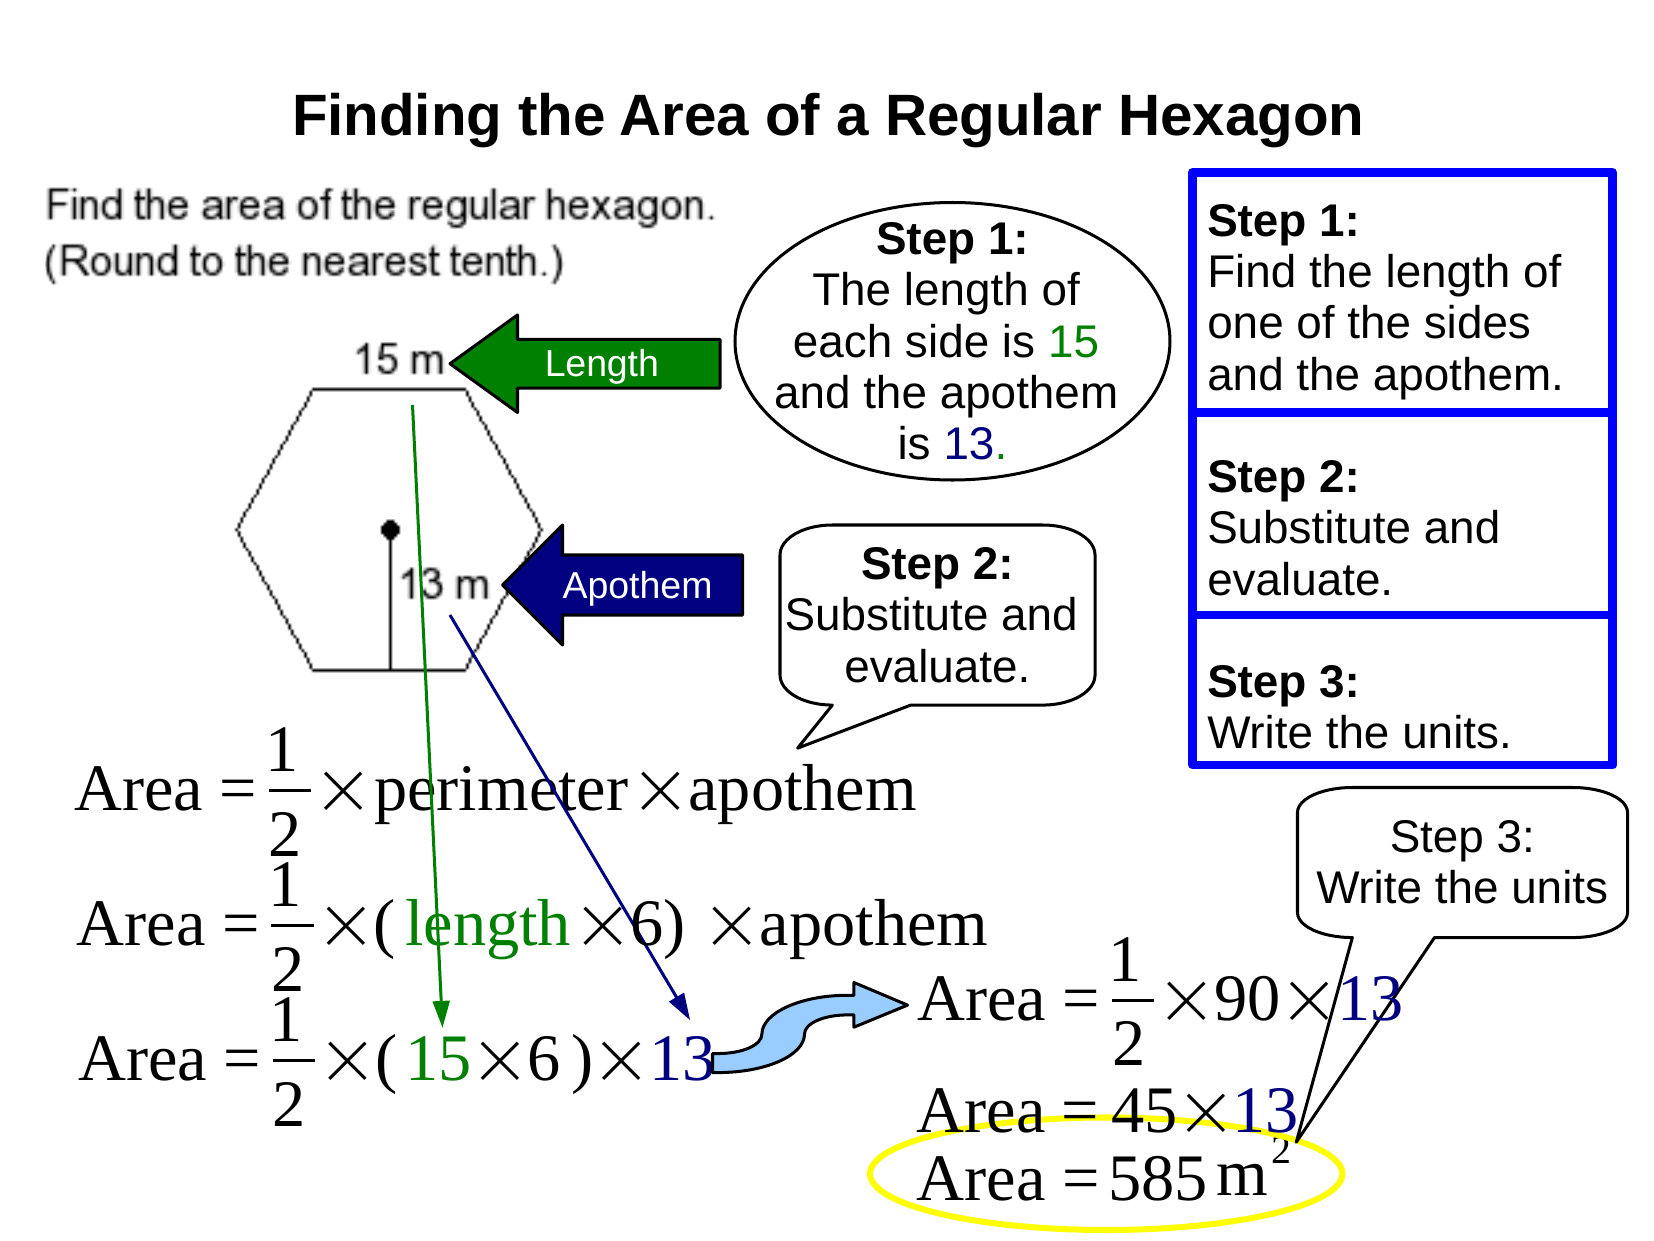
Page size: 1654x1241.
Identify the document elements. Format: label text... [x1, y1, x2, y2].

text_box Step 1: Find the length of one of the sides and the apothem. Step 2: Substitute and evaluate. Step 3: Write the units. [1192, 187, 1621, 871]
text_box Step 1: Find the length of one of the sides and the apothem. Step 2: Substitute and evaluate. Step 3: Write the units. [1197, 619, 1608, 761]
text_box Step 3: Write the units [1306, 1081, 1338, 1128]
text_box Step 1: The length of each side is 15 and the apothem is 13. [735, 202, 1171, 481]
text_box Apothem [502, 525, 743, 646]
text_box [712, 982, 908, 1073]
text_box Finding the Area of a Regular Hexagon [180, 75, 1478, 157]
picture [45, 164, 841, 698]
text_box Step 2: Substitute and evaluate. [780, 525, 1096, 712]
text_box Step 1: Find the length of one of the sides and the apothem. Step 2: Substitute and evaluate. Step 3: Write the units. [1197, 187, 1608, 408]
chart [65, 712, 1411, 1216]
text_box Length [450, 314, 721, 413]
text_box Step 1: Find the length of one of the sides and the apothem. Step 2: Substitute and evaluate. Step 3: Write the units. [1197, 417, 1608, 611]
text_box Step 3: Write the units [1297, 787, 1628, 973]
